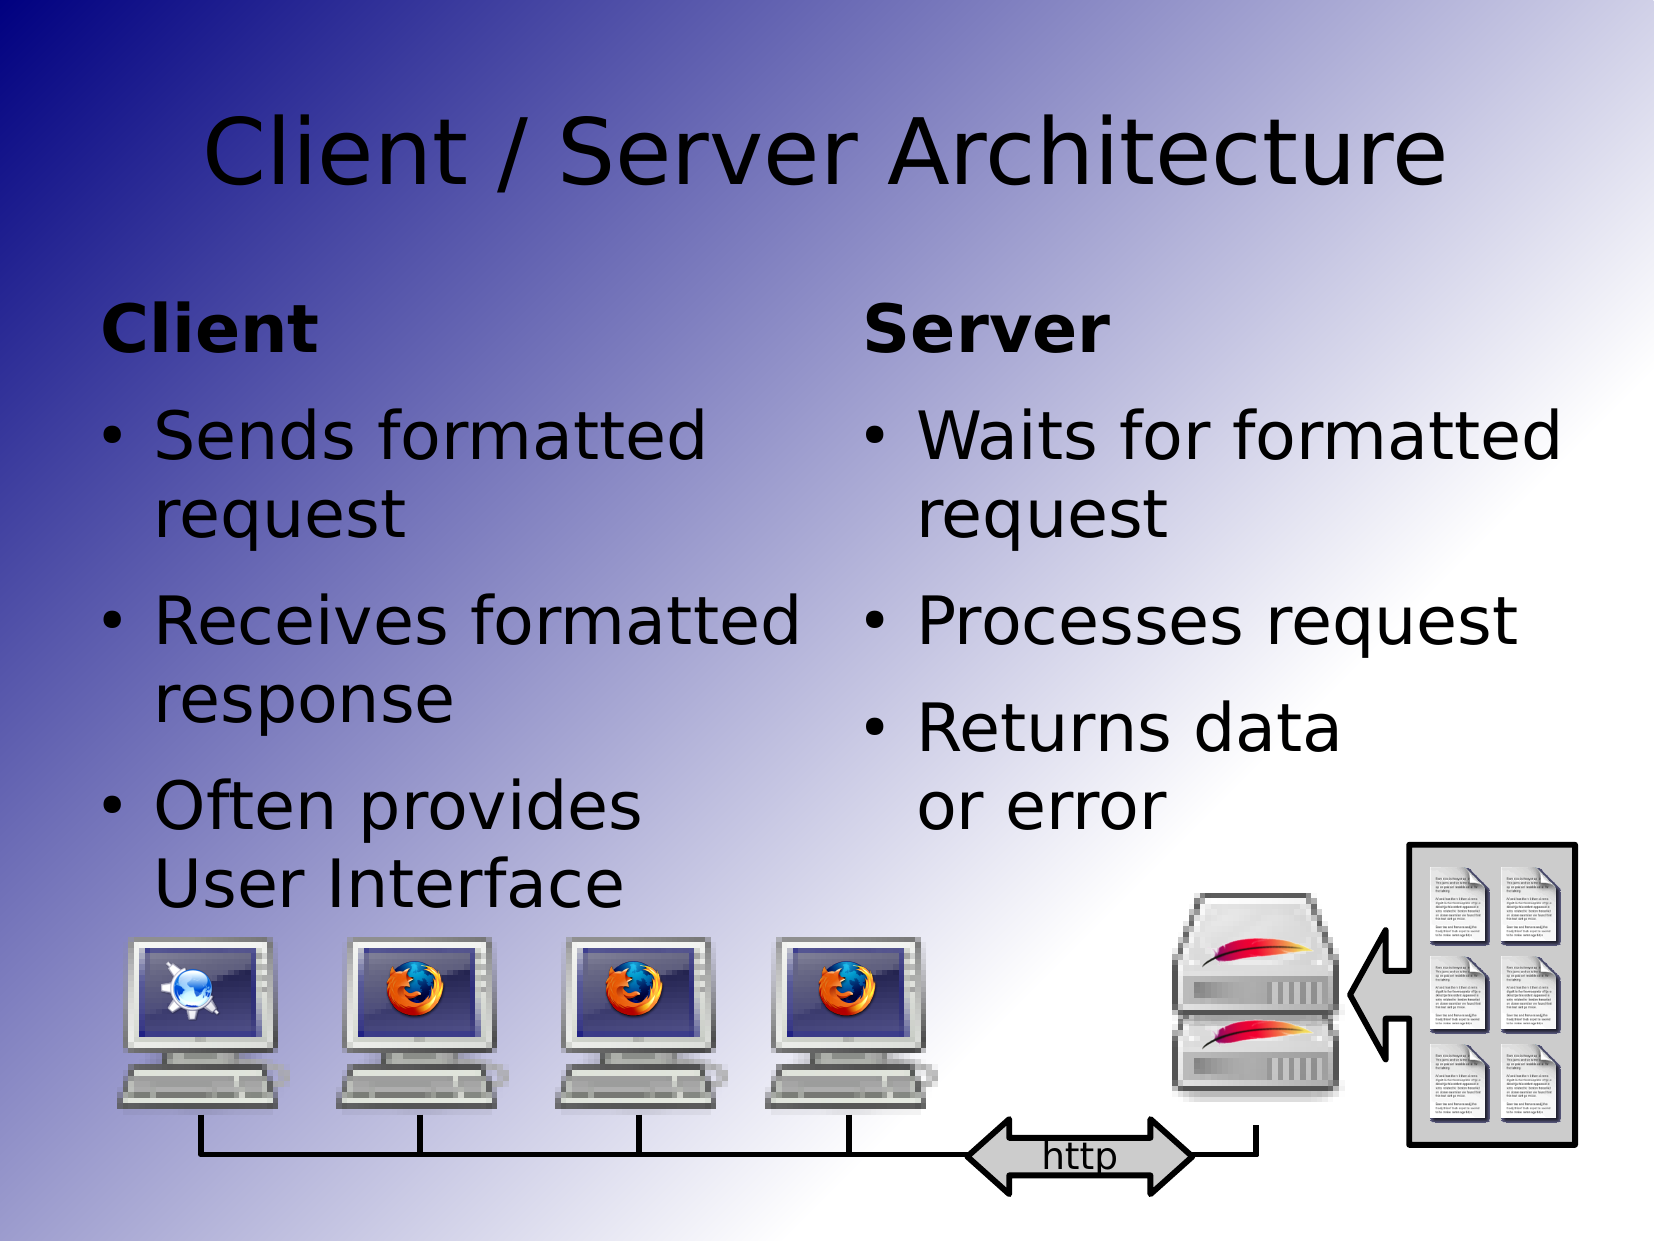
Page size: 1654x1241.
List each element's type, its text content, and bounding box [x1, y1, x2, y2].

picture [1430, 1044, 1490, 1123]
text_box [1409, 844, 1576, 1145]
picture [1167, 896, 1345, 1126]
picture [1501, 1044, 1561, 1123]
picture [1430, 956, 1490, 1034]
picture [112, 937, 290, 1115]
title Client / Server Architecture [82, 49, 1571, 257]
picture [1501, 867, 1561, 946]
text_box http [967, 1119, 1193, 1195]
picture [331, 937, 509, 1115]
picture [1501, 956, 1561, 1034]
picture [550, 937, 728, 1115]
picture [760, 937, 938, 1115]
picture [1430, 867, 1490, 946]
list Server Waits for formatted request Processes request Returns data or error [845, 290, 1572, 1094]
list Client Sends formatted request Receives formatted response Often provides User Interface [82, 290, 809, 1109]
text_box http [1101, 1151, 1112, 1167]
